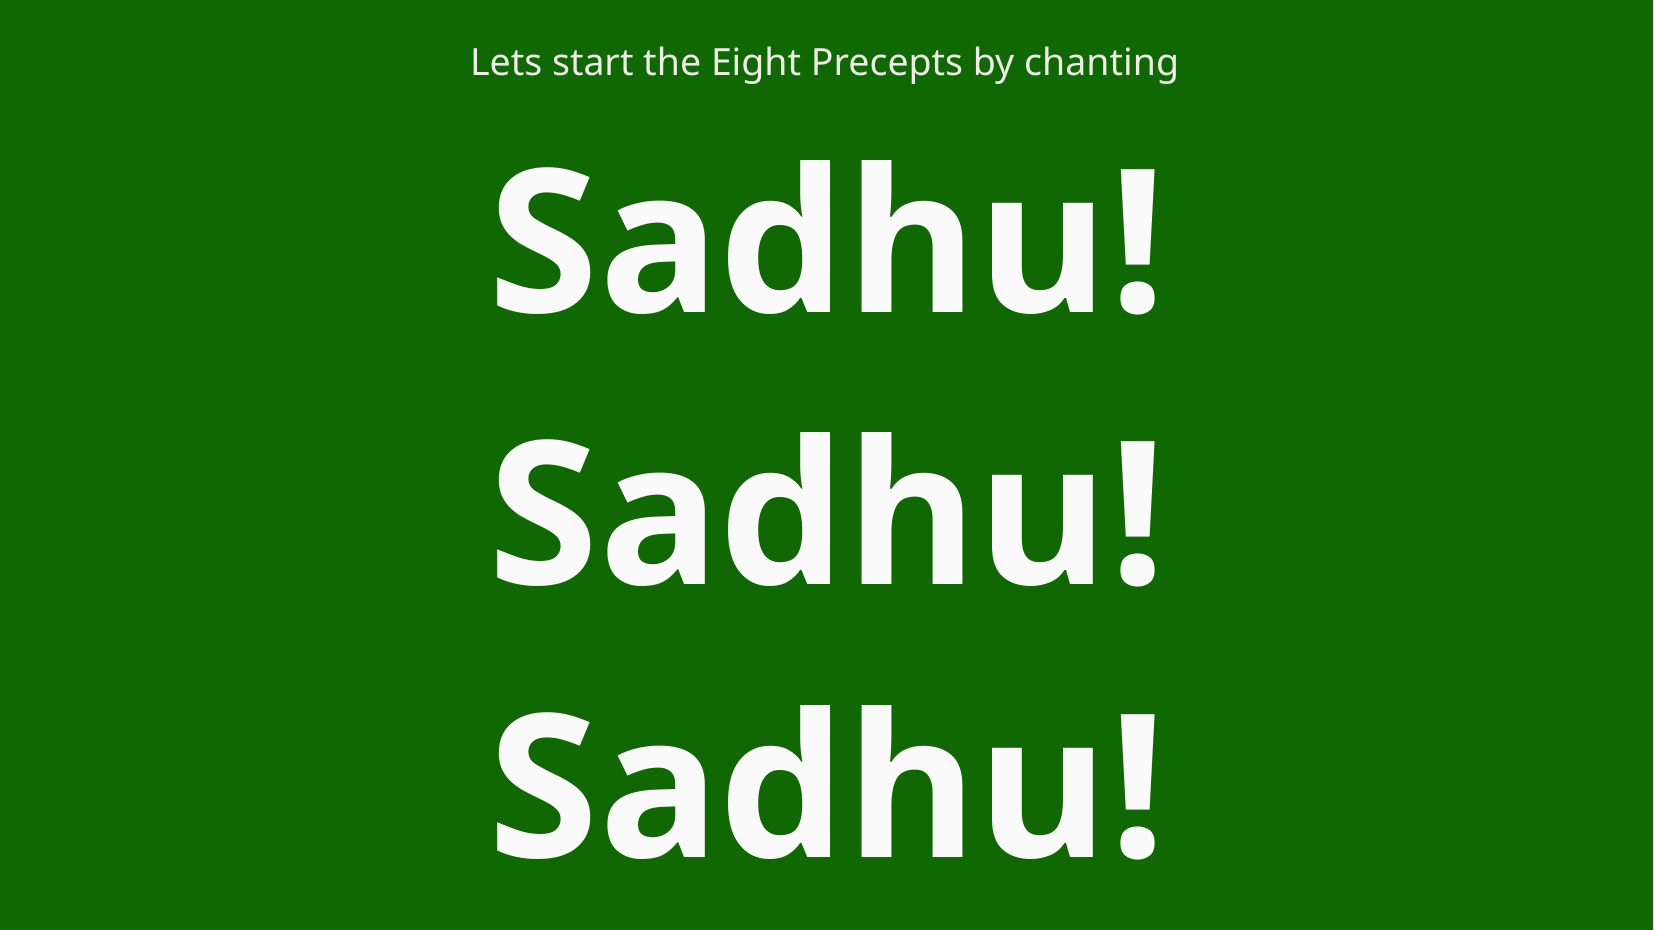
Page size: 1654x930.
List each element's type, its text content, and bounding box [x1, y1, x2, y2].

subtitle Sadhu! Sadhu! Sadhu! [1, 98, 1653, 930]
text_box Lets start the Eight Precepts by chanting [3, 27, 1653, 88]
